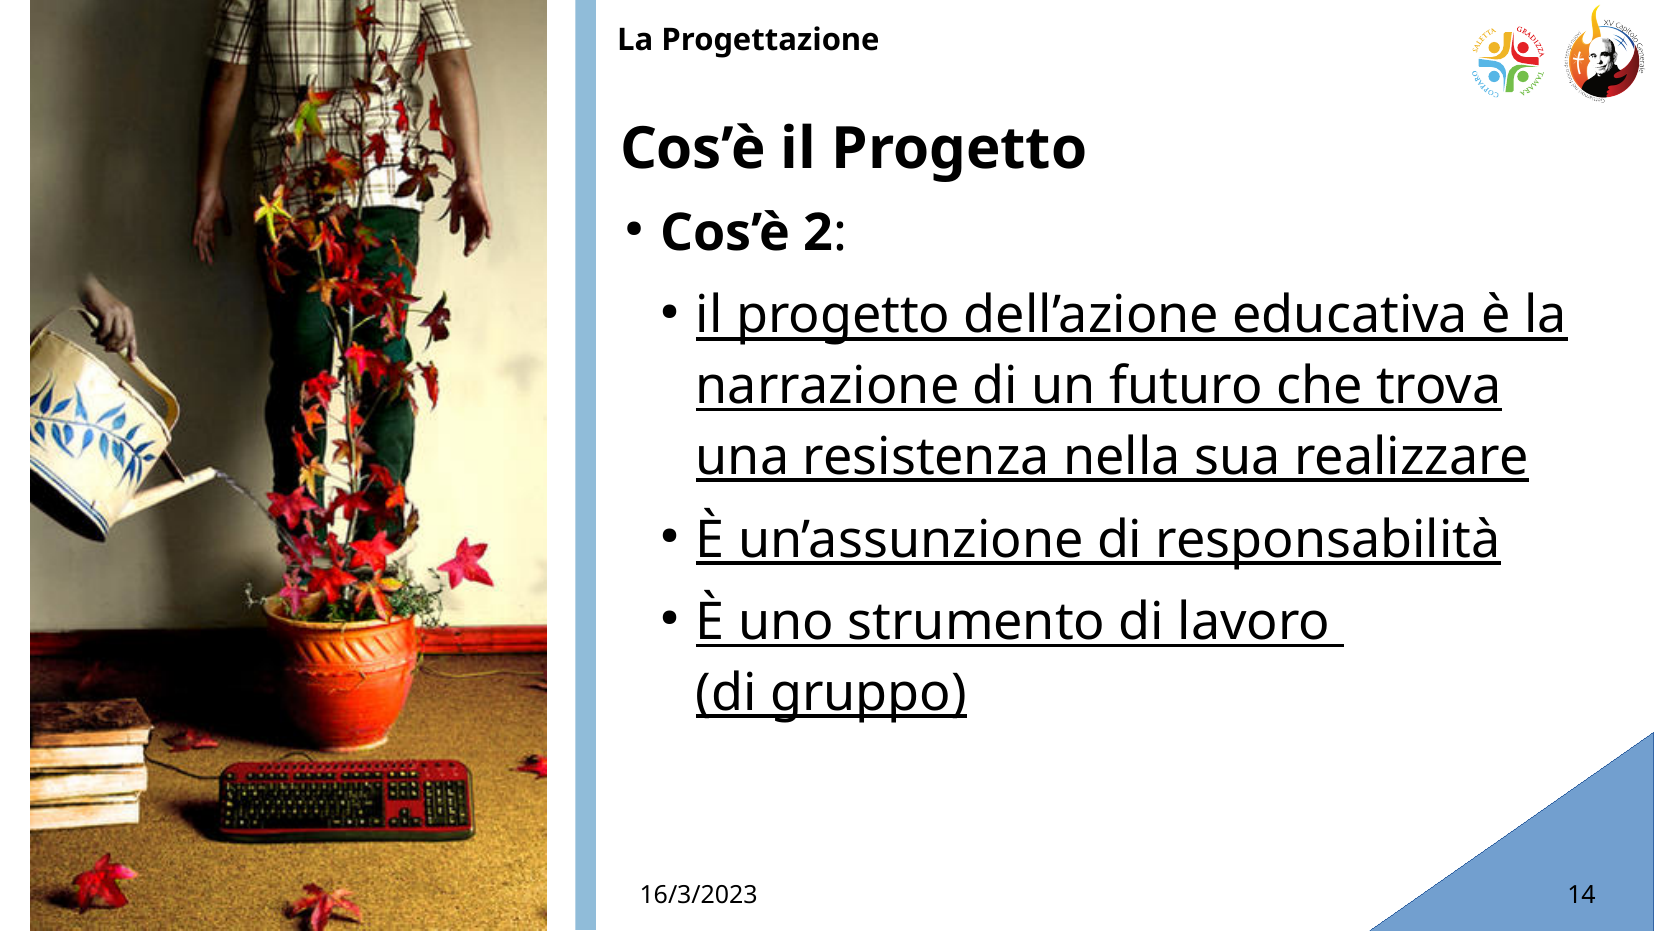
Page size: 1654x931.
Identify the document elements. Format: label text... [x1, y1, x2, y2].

title Cos’è il Progetto [620, 106, 1617, 178]
picture [30, 0, 547, 931]
subtitle Cos’è 2: il progetto dell’azione educativa è la narrazione di un futuro che trova una resistenza nella sua realizzare È un’assunzione di responsabilità È uno strumento di lavoro (di gruppo) [624, 194, 1602, 891]
picture [1563, 4, 1646, 103]
text_box La Progettazione [602, 9, 1335, 63]
